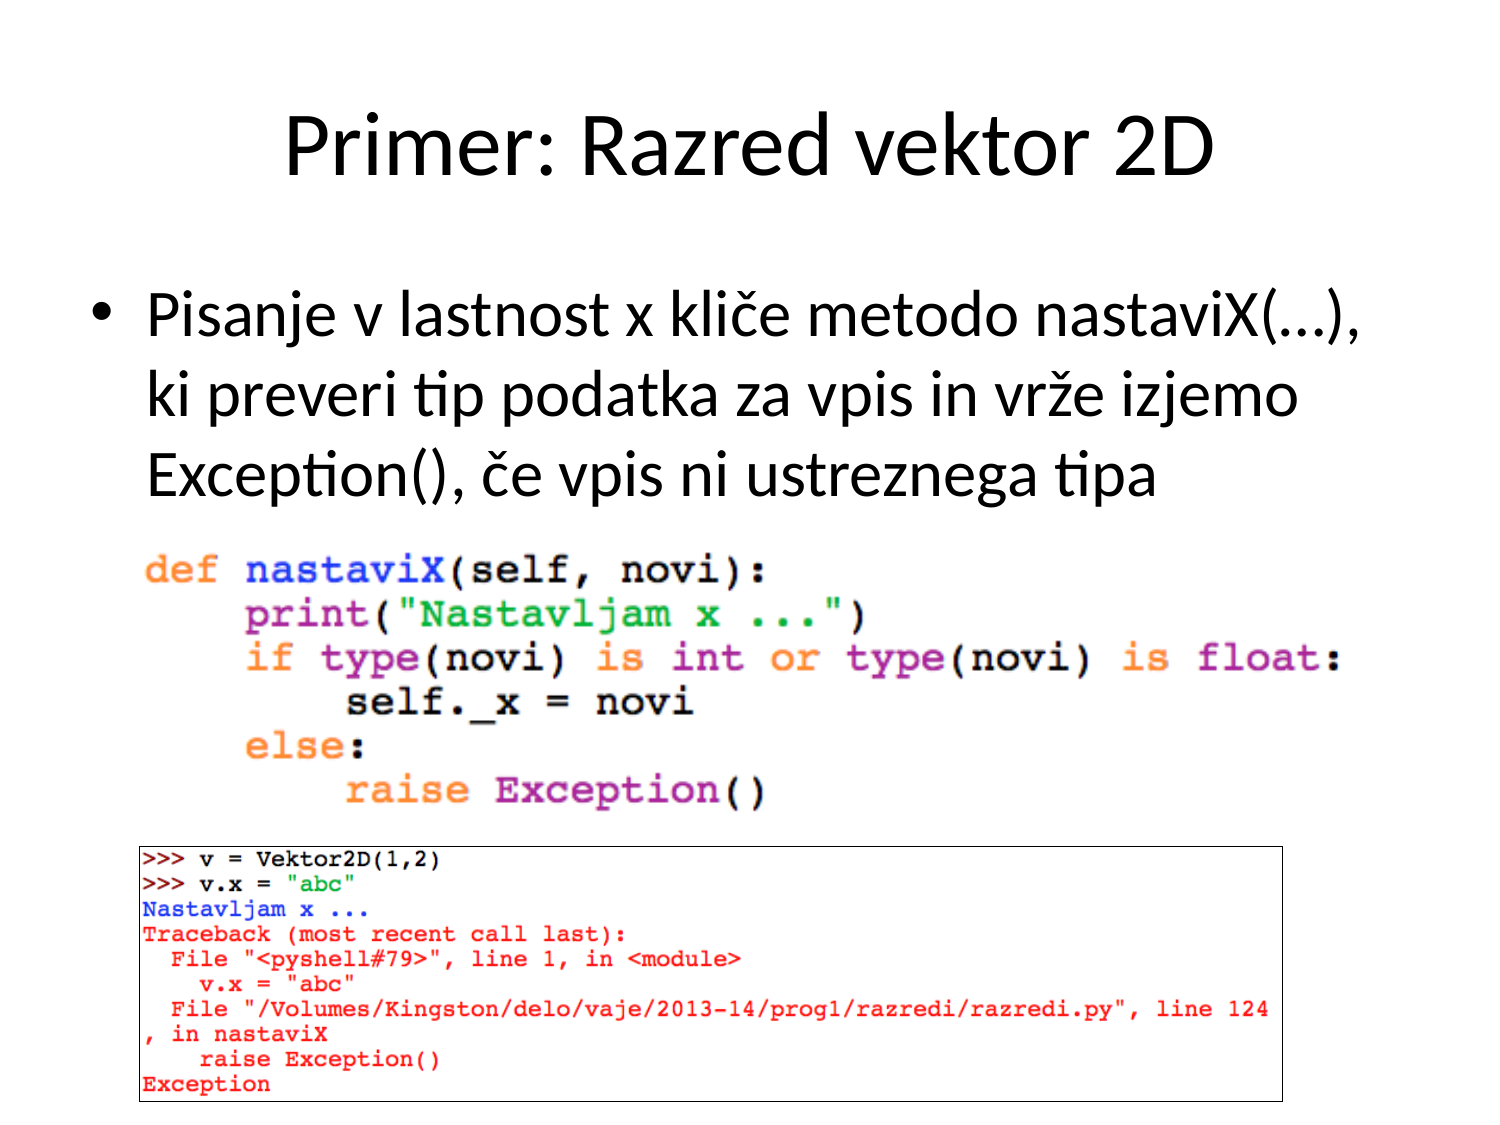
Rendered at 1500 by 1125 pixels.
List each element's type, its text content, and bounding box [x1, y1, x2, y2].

picture [139, 846, 1283, 1102]
list Pisanje v lastnost x kliče metodo nastaviX(…), ki preveri tip podatka za vpis in vrže izjemo Exception(), če vpis ni ustreznega tipa [75, 262, 1425, 1005]
picture [139, 543, 1361, 826]
title Primer: Razred vektor 2D [75, 45, 1425, 233]
